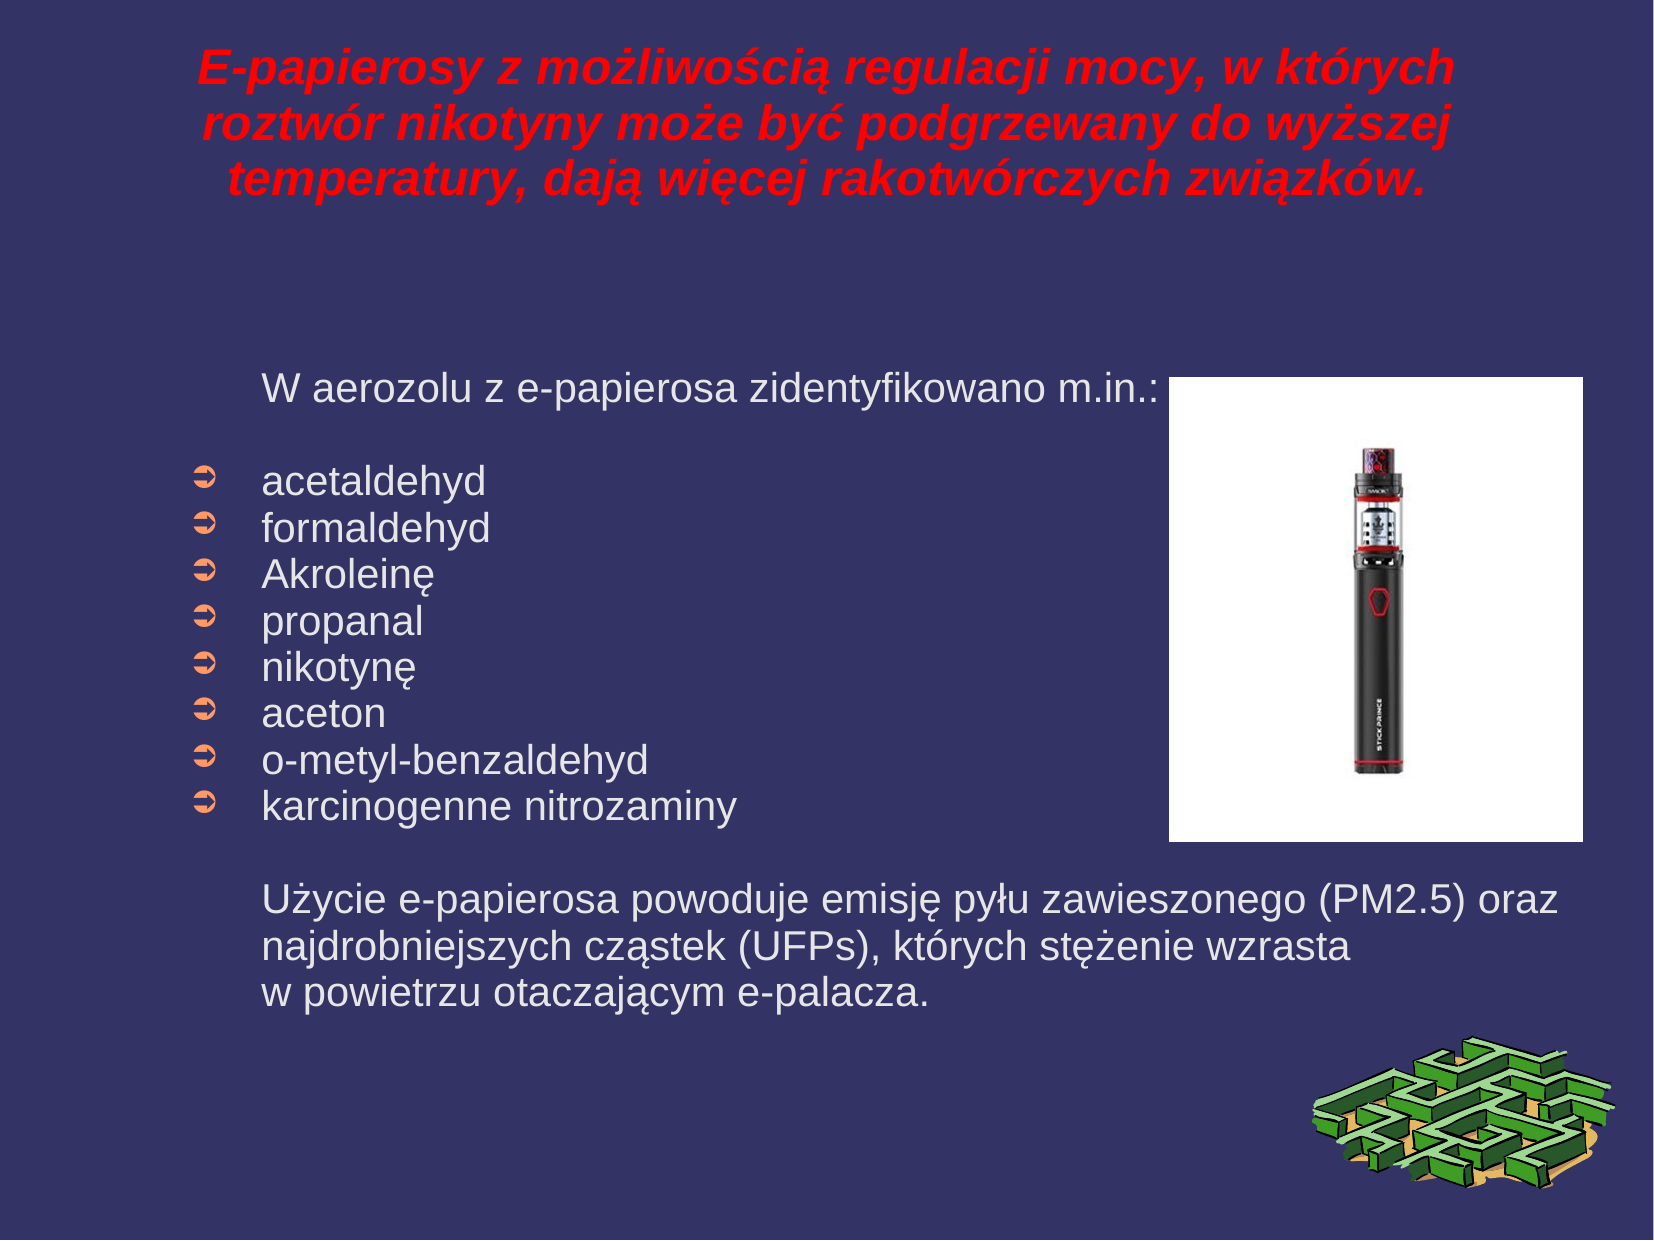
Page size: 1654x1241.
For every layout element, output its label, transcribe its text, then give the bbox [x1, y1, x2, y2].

list W aerozolu z e-papierosa zidentyfikowano m.in.: acetaldehyd formaldehyd Akroleinę propanal nikotynę aceton o-metyl-benzaldehyd karcinogenne nitrozaminy Użycie e-papierosa powoduje emisję pyłu zawieszonego (PM2.5) oraz najdrobniejszych cząstek (UFPs), których stężenie wzrasta w powietrzu otaczającym e-palacza. [178, 364, 1570, 1147]
title E-papierosy z możliwością regulacji mocy, w których roztwór nikotyny może być podgrzewany do wyższej temperatury, dają więcej rakotwórczych związków. [121, 19, 1534, 227]
picture [1169, 377, 1583, 843]
